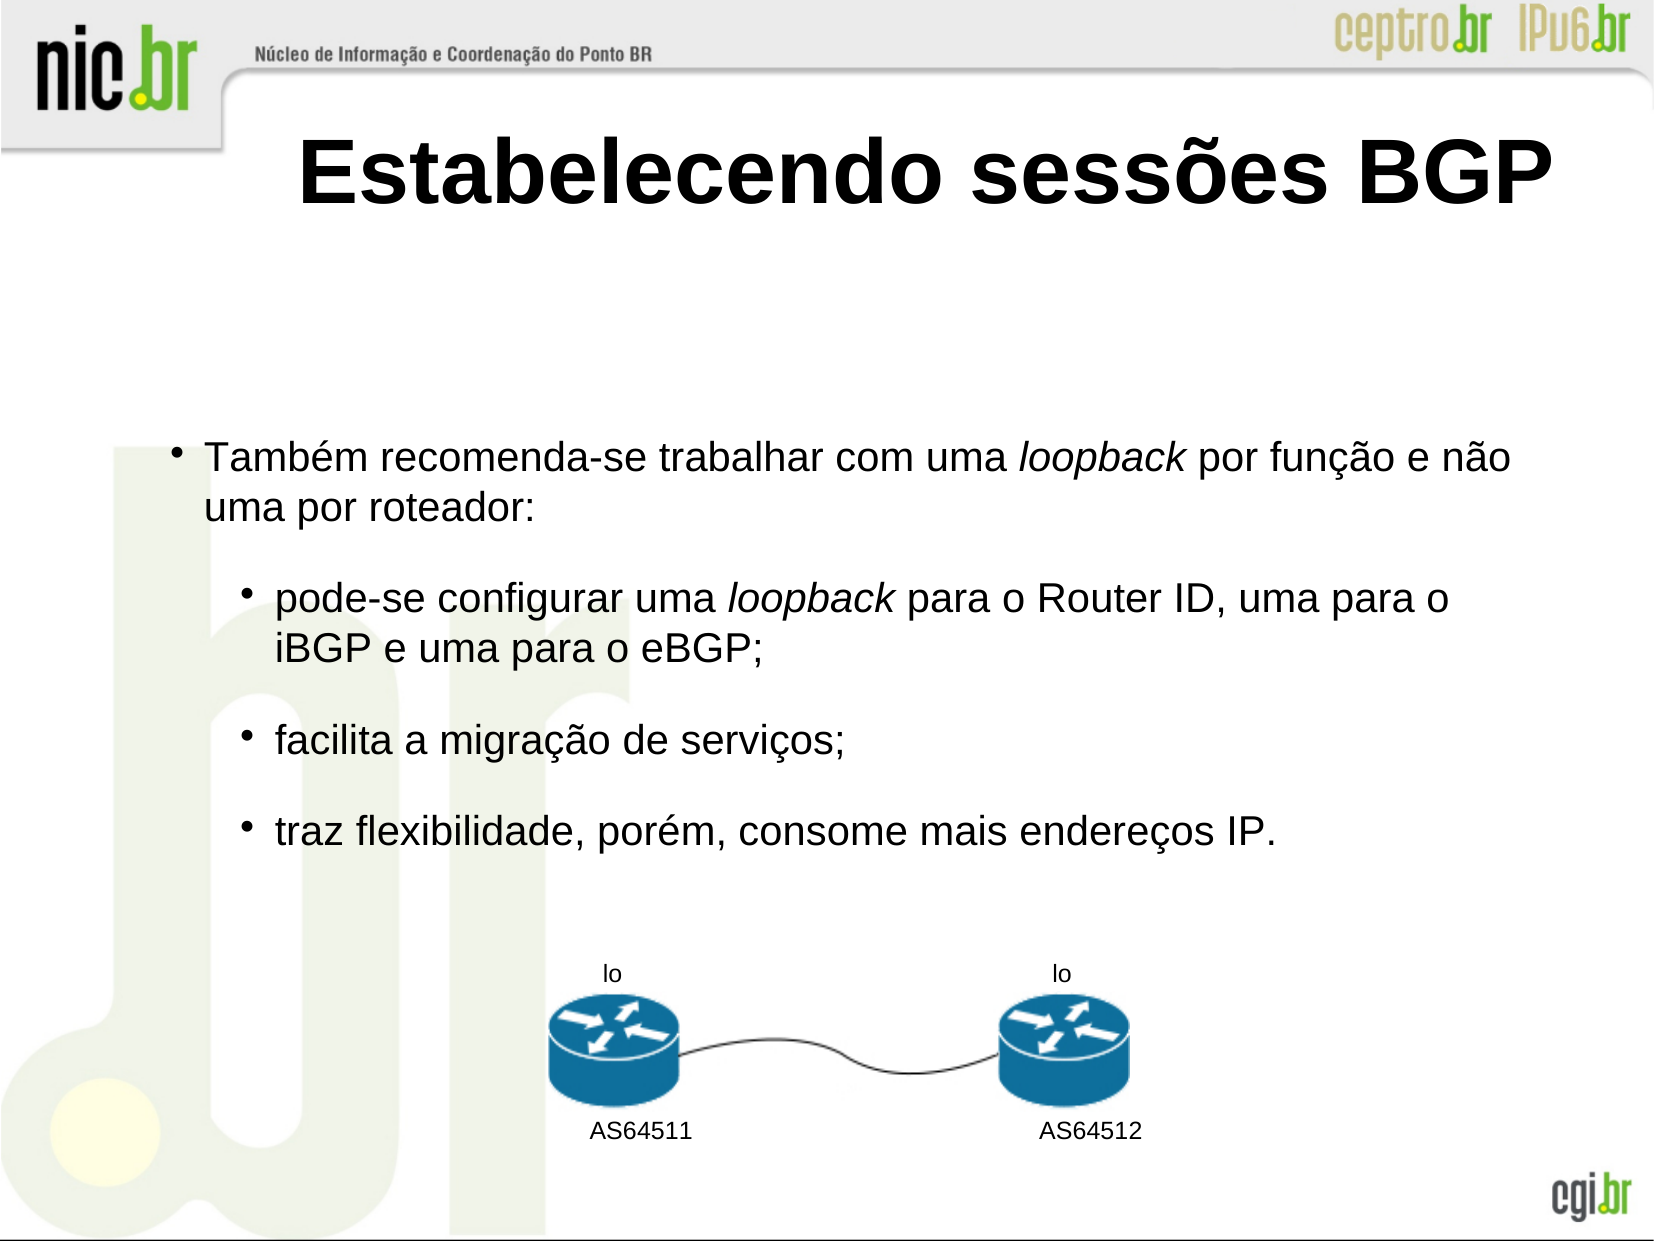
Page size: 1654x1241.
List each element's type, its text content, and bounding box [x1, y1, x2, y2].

text_box AS64511 [574, 1105, 663, 1154]
picture [0, 0, 1654, 1241]
text_box Estabelecendo sessões BGP [188, 97, 1654, 216]
text_box lo [1037, 949, 1094, 999]
text_box AS64512 [1024, 1105, 1113, 1155]
text_box Também recomenda-se trabalhar com uma loopback por função e não uma por roteador: pode-se configurar uma loopback para o Router ID, uma para o iBGP e uma para o eBGP; facilita a migração de serviços; traz flexibilidade, porém, consome mais endereços IP. [120, 419, 1533, 603]
text_box lo [588, 949, 645, 999]
